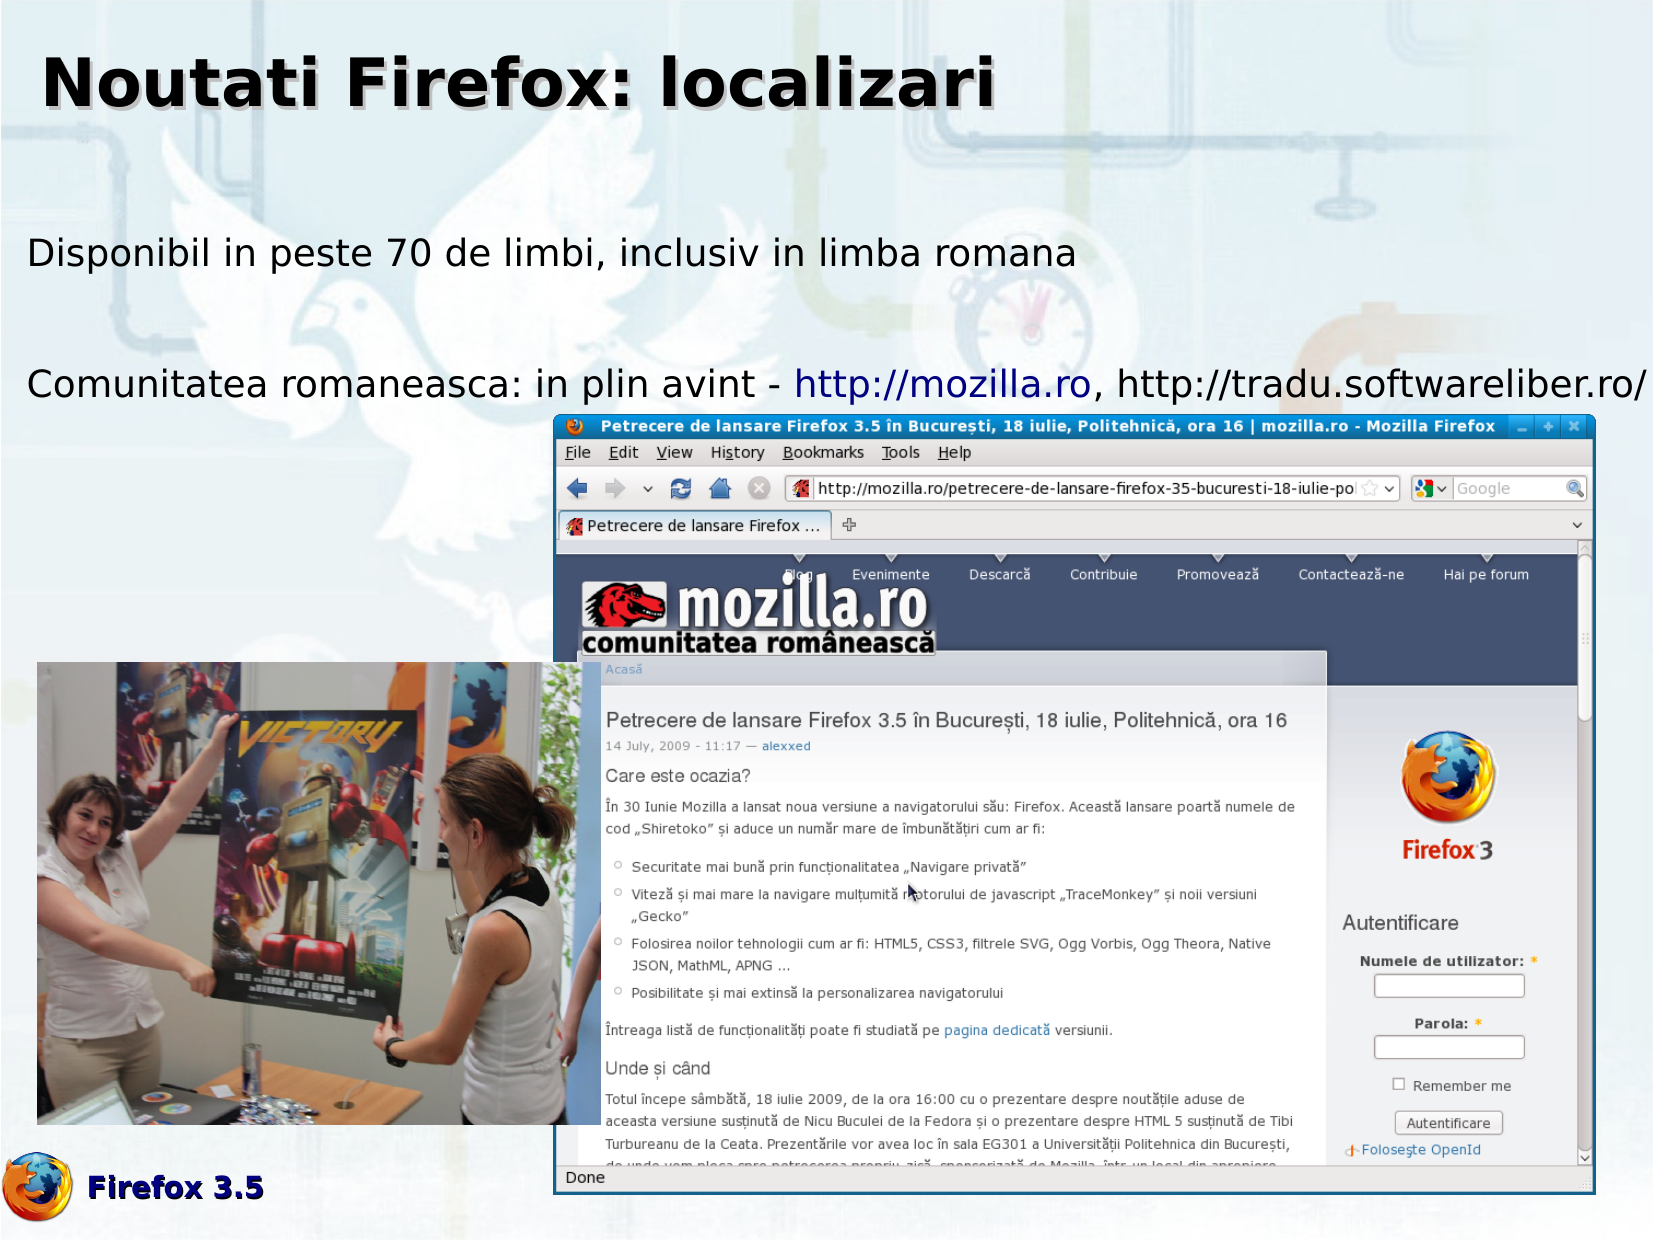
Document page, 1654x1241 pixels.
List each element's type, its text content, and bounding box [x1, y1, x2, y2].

text_box Firefox 3.5 [71, 1163, 280, 1213]
picture [0, 0, 1654, 1241]
text_box Disponibil in peste 70 de limbi, inclusiv in limba romana Comunitatea romaneasca: in plin avint - http://mozilla.ro, http://tradu.softwareliber.ro/ [11, 224, 1653, 414]
text_box Noutati Firefox: localizari [25, 37, 1012, 131]
